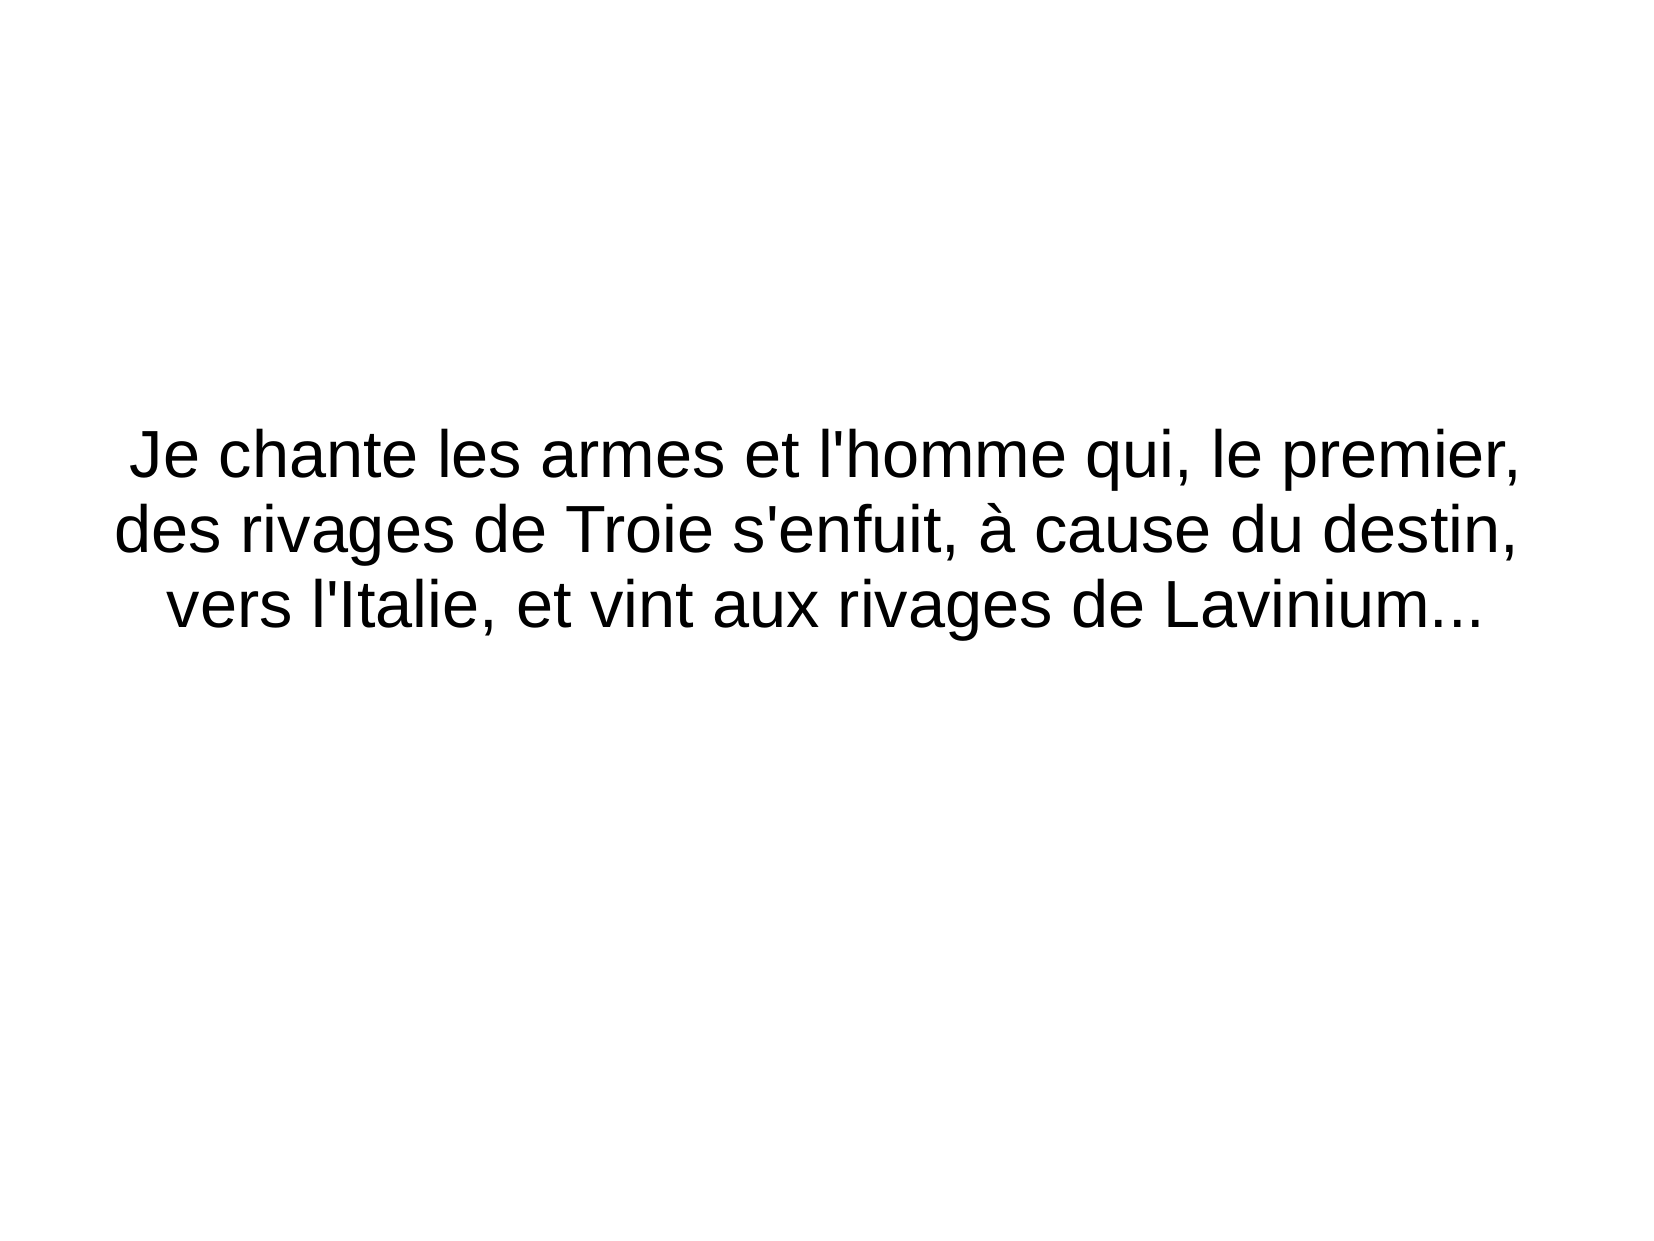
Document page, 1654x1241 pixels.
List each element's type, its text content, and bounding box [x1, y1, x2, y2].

subtitle Je chante les armes et l'homme qui, le premier, des rivages de Troie s'enfuit, à cause du destin, vers l'Italie, et vint aux rivages de Lavinium... [82, 49, 1571, 1010]
